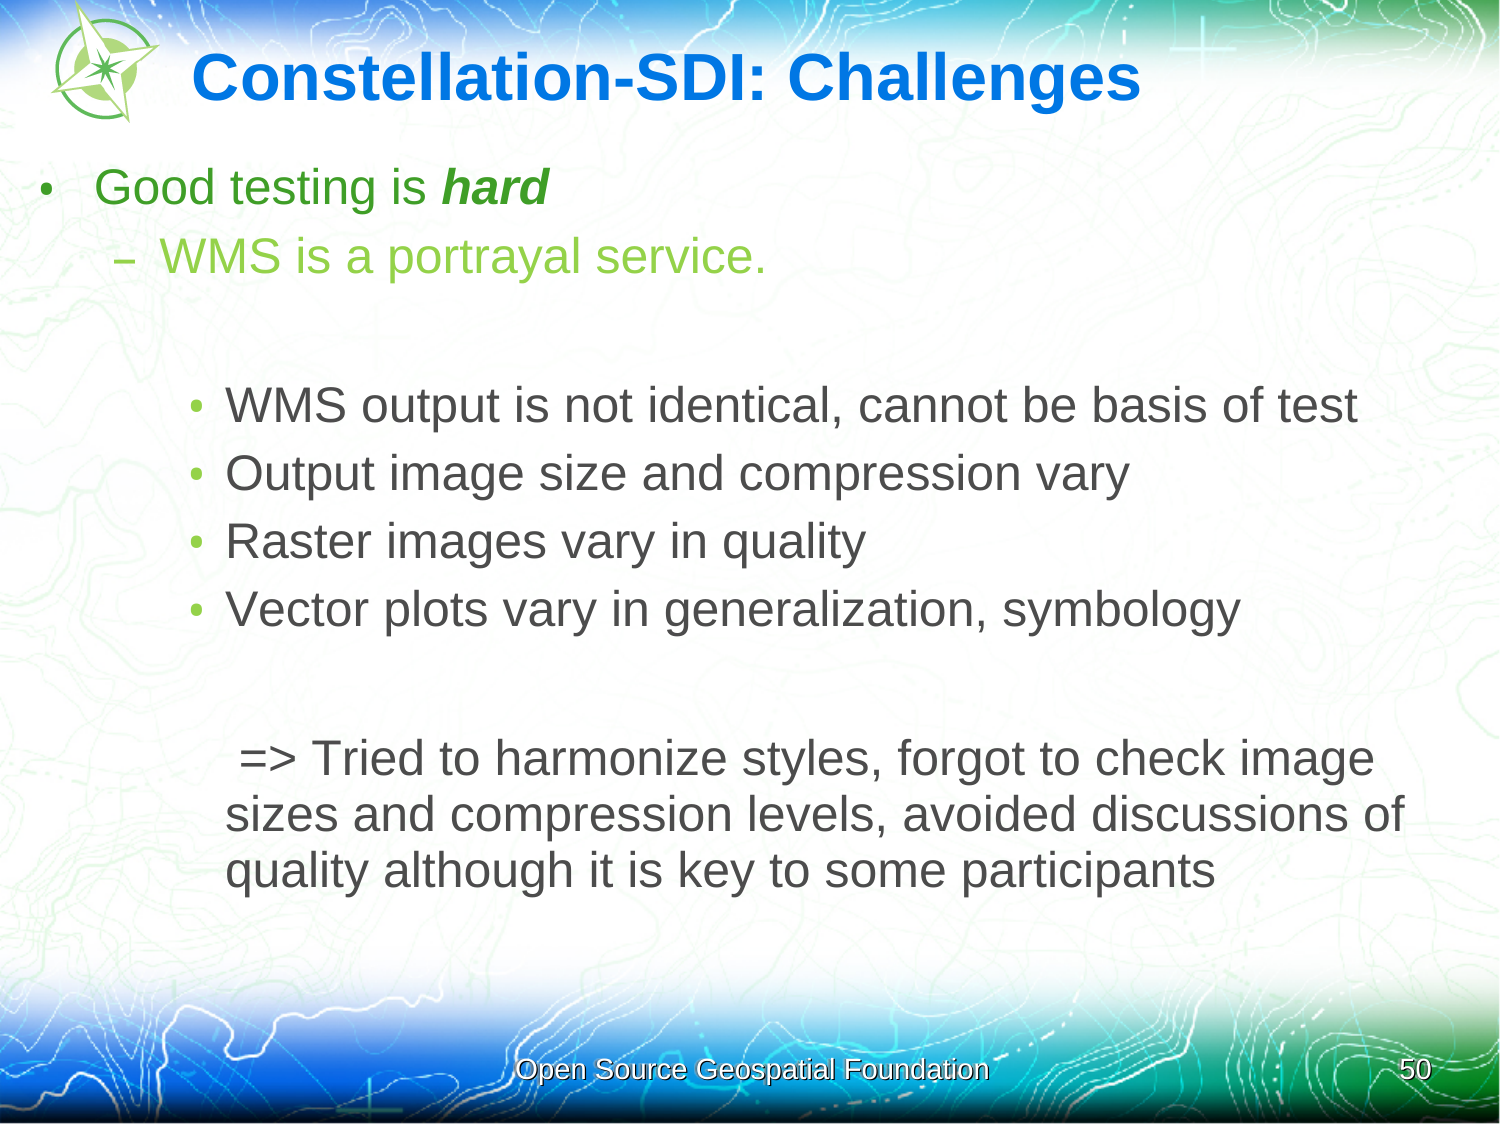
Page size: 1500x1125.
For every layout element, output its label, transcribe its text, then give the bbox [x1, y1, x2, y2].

picture [0, 0, 1500, 1125]
list Good testing is hard WMS is a portrayal service. WMS output is not identical, cannot be basis of test Output image size and compression vary Raster images vary in quality Vector plots vary in generalization, symbology => Tried to harmonize styles, forgot to check image sizes and compression levels, avoided discussions of quality although it is key to some participants [22, 152, 1470, 895]
title Constellation-SDI: Challenges [177, 26, 1477, 128]
